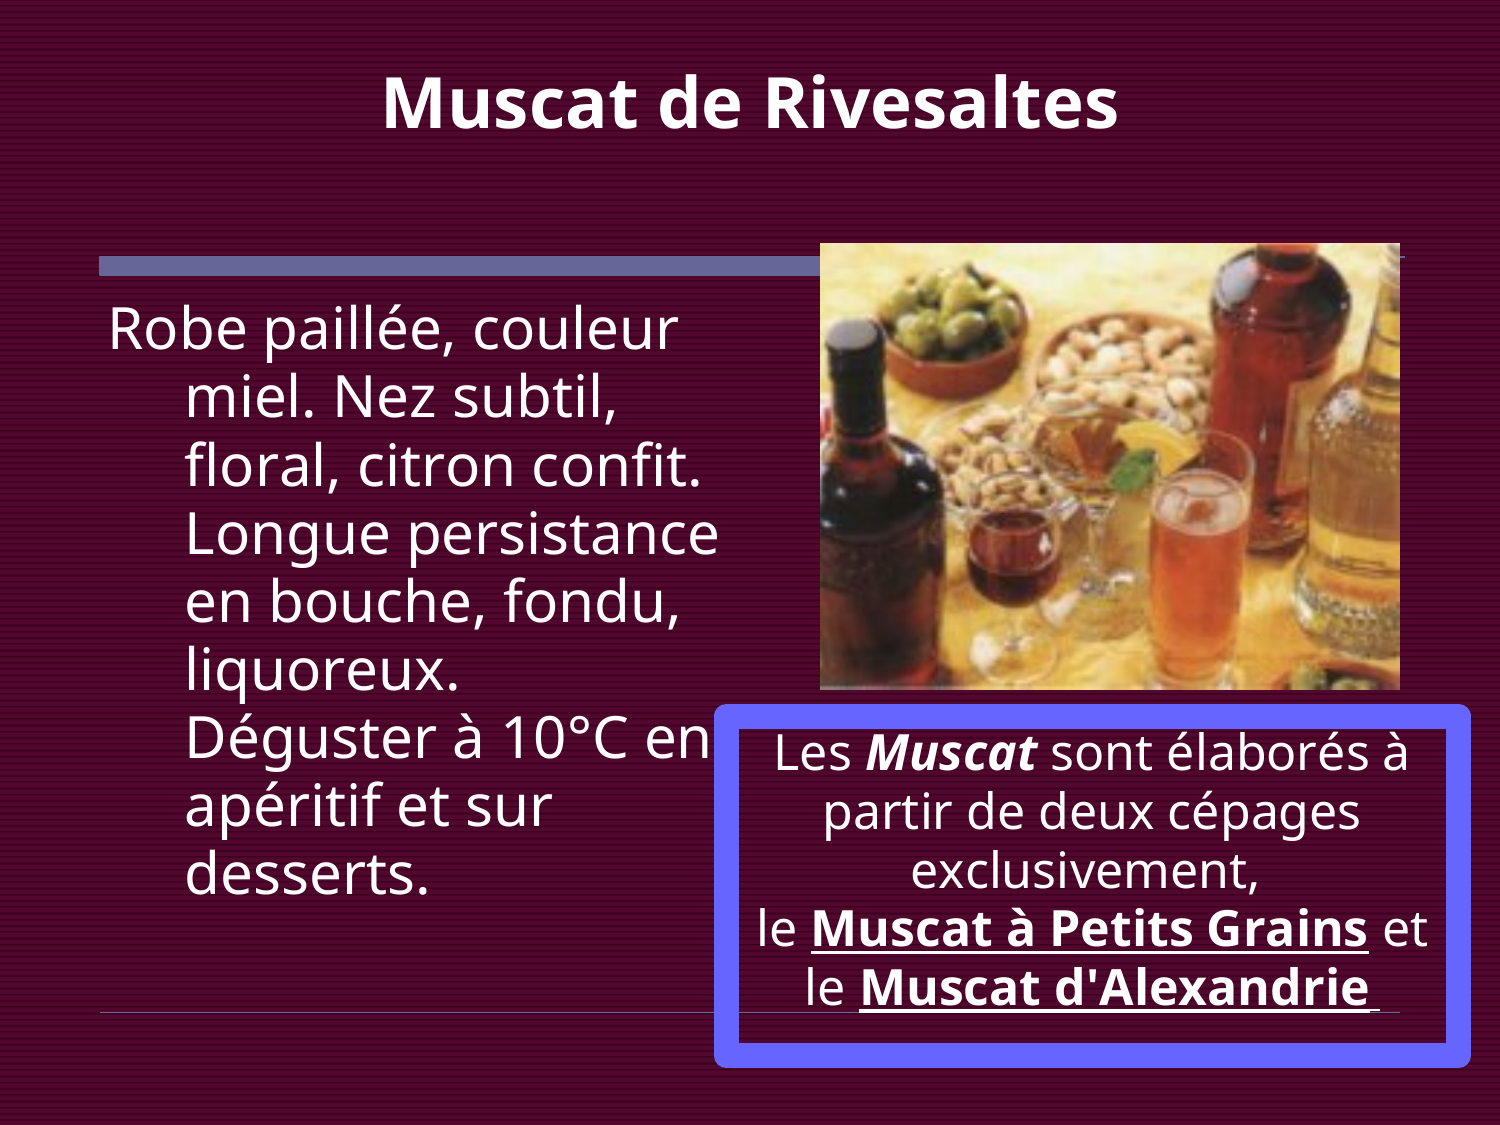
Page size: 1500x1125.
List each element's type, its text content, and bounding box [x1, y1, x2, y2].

picture [0, 0, 1500, 1125]
list Robe paillée, couleur miel. Nez subtil, floral, citron confit. Longue persistance en bouche, fondu, liquoreux. Déguster à 10°C en apéritif et sur desserts. [92, 287, 737, 988]
text_box Les Muscat sont élaborés à partir de deux cépages exclusivement, le Muscat à Petits Grains et le Muscat d'Alexandrie [726, 716, 1459, 1056]
title Muscat de Rivesaltes [94, 50, 1407, 250]
